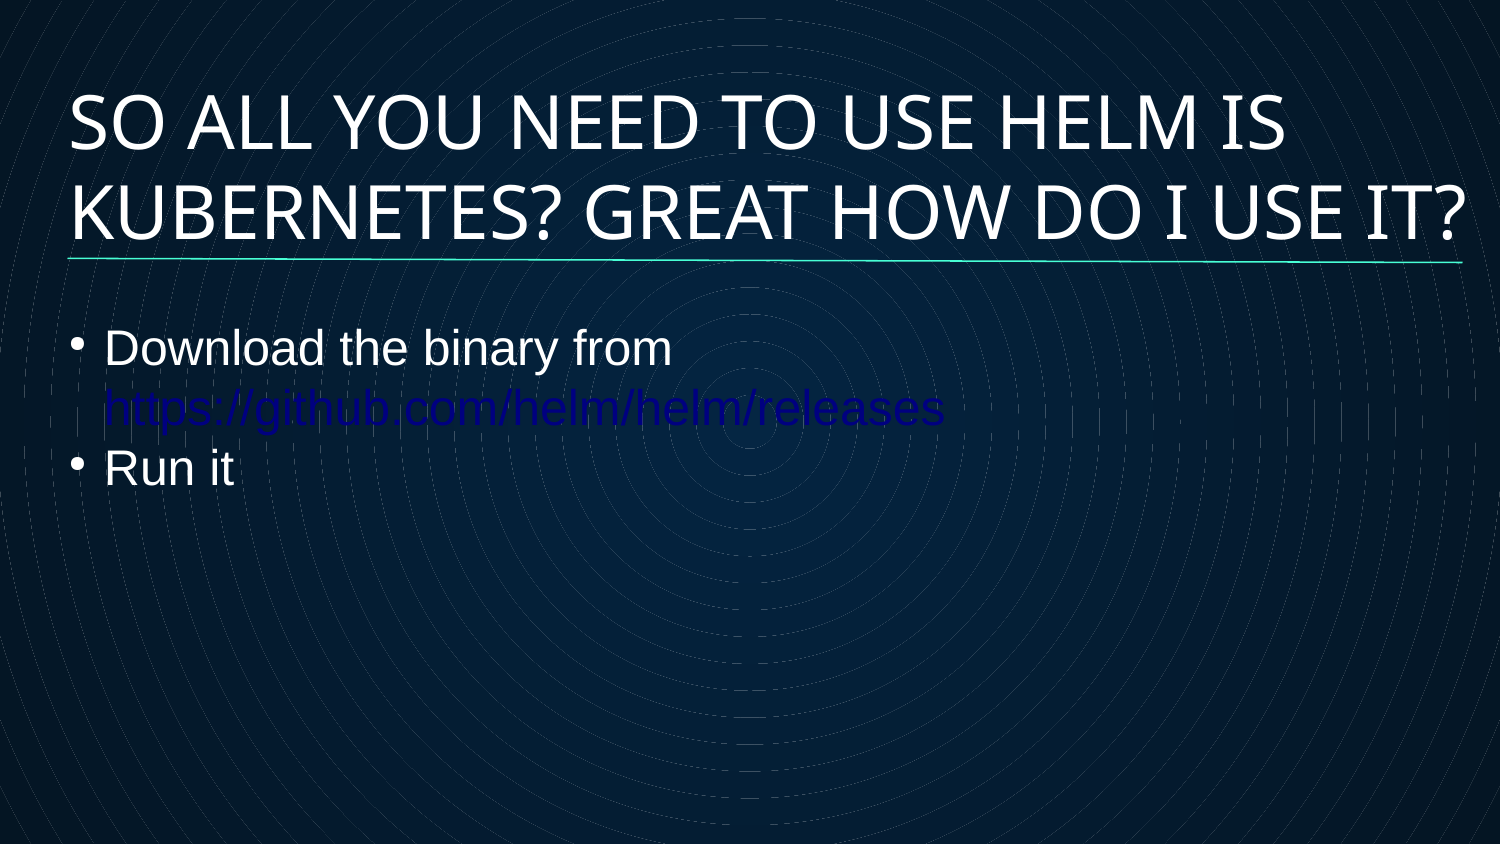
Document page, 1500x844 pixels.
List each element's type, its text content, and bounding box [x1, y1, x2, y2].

title SO ALL YOU NEED TO USE HELM IS KUBERNETES? GREAT HOW DO I USE IT? [53, 170, 1500, 270]
subtitle Download the binary from https://github.com/helm/helm/releases Run it [53, 300, 1313, 751]
